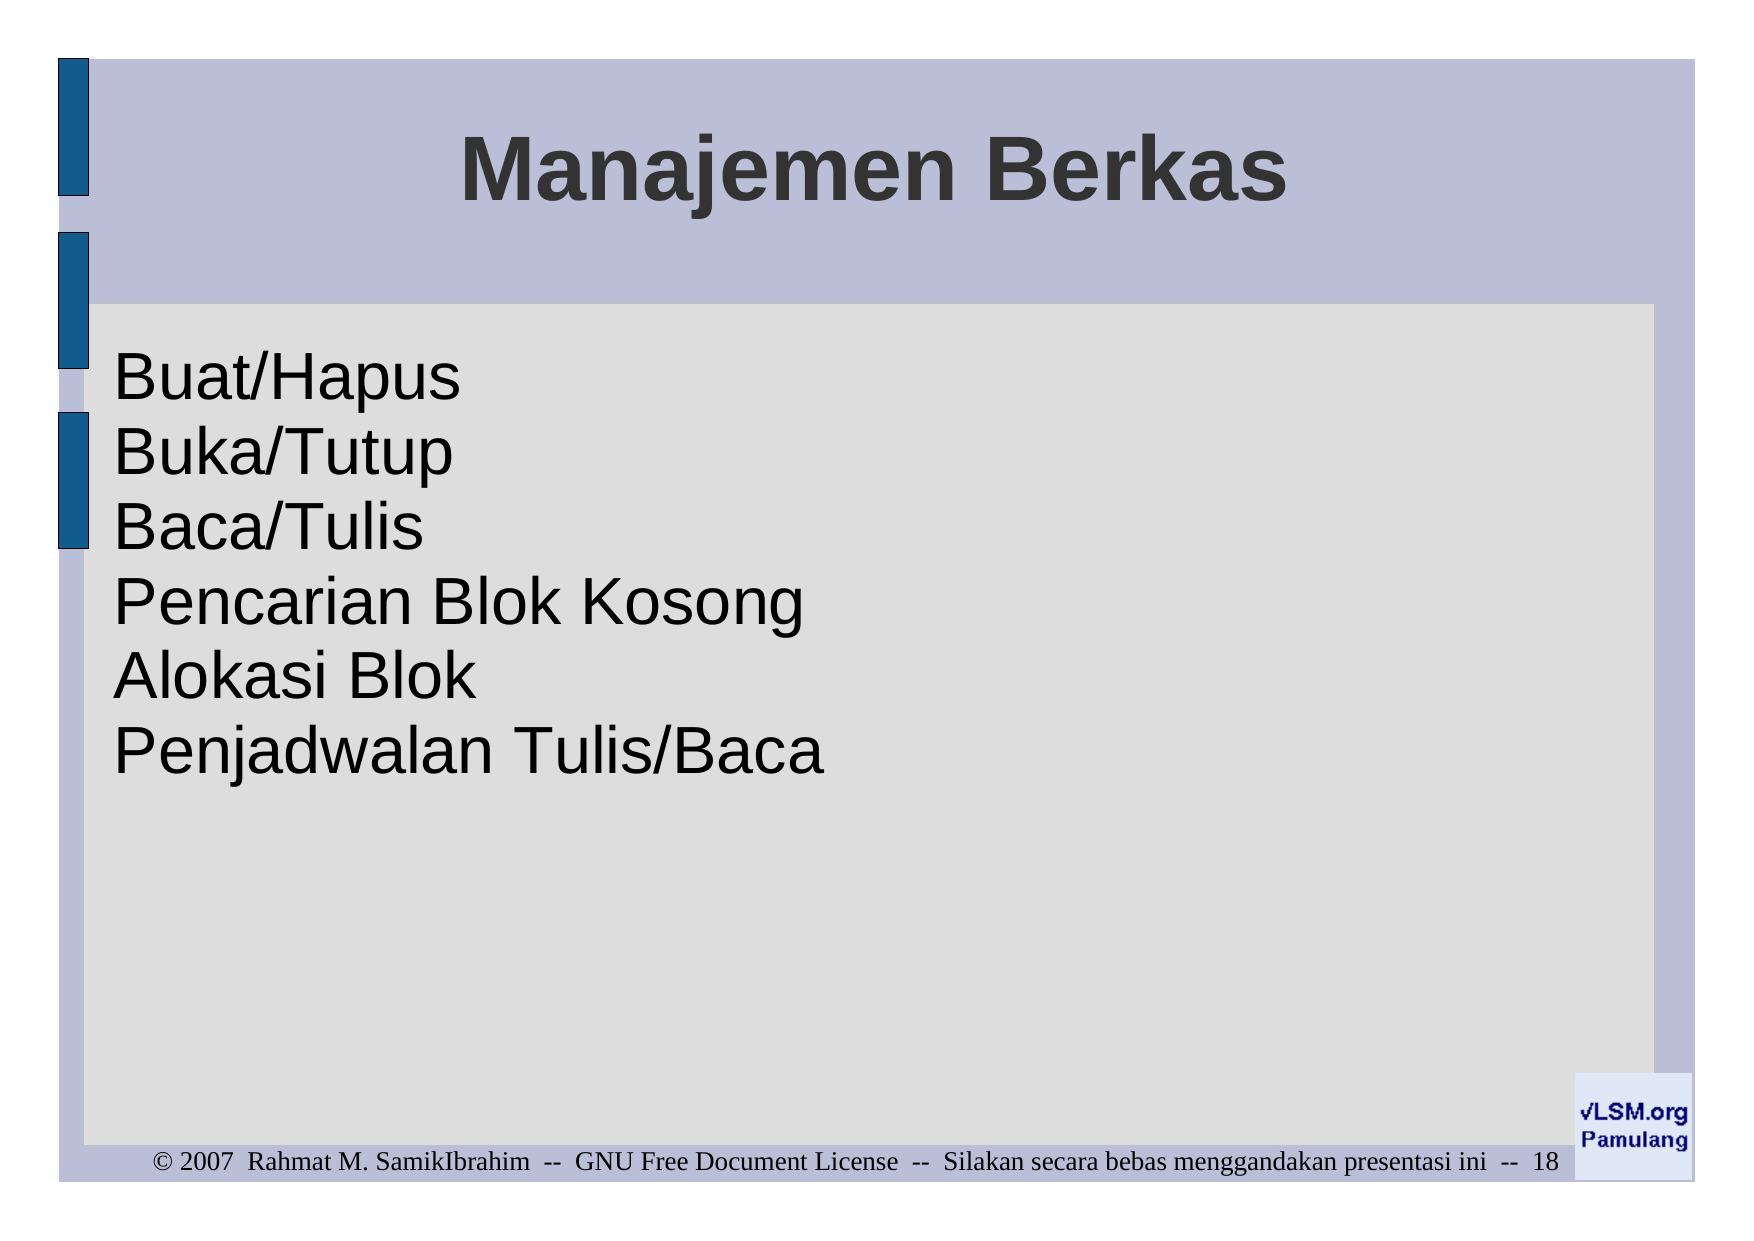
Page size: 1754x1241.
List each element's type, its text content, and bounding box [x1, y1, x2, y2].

picture [1575, 1073, 1692, 1180]
title Manajemen Berkas [95, 74, 1655, 263]
list Buat/Hapus Buka/Tutup Baca/Tulis Pencarian Blok Kosong Alokasi Blok Penjadwalan Tulis/Baca [96, 339, 1656, 922]
